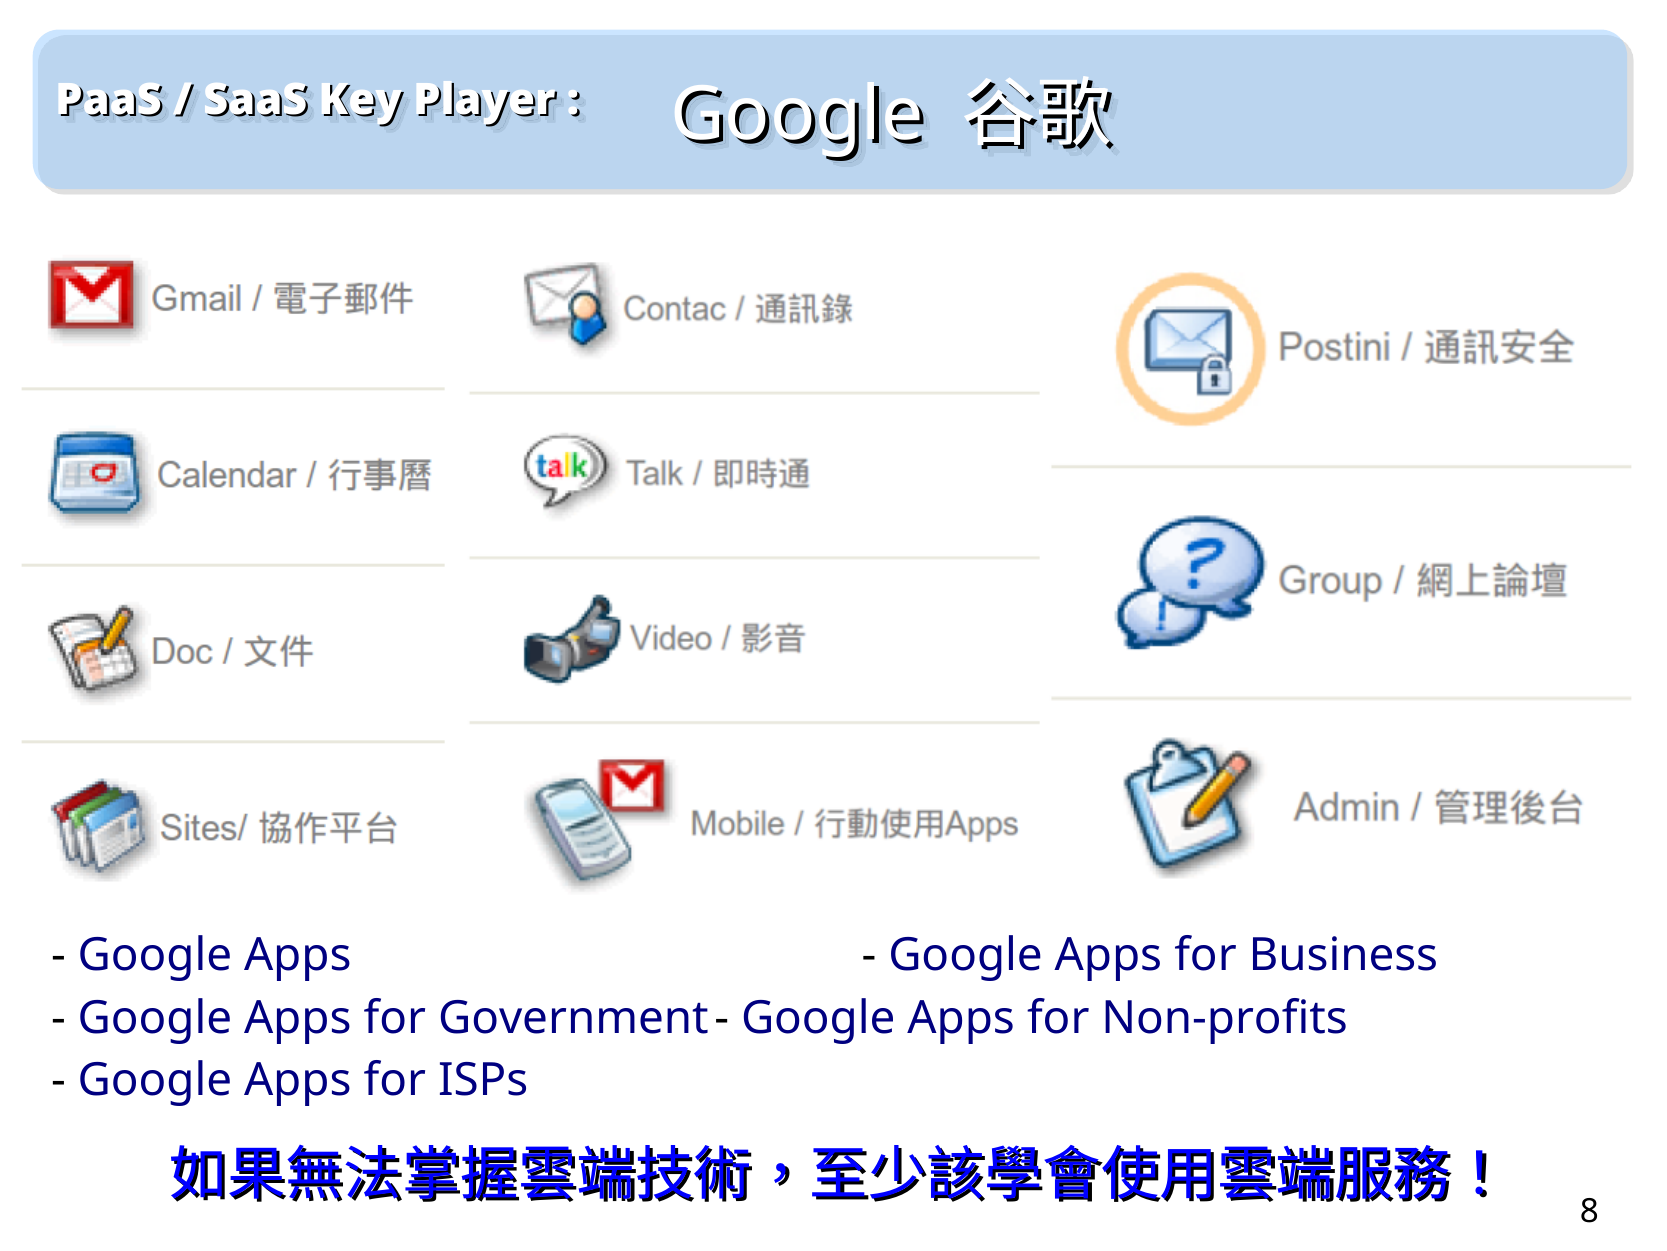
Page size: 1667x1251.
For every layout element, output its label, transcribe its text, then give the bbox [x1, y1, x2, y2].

text_box [383, 236, 1270, 312]
text_box PaaS / SaaS Key Player : Google 谷歌 [32, 29, 1628, 190]
picture [21, 214, 1632, 917]
text_box - Google Apps - Google Apps for Business - Google Apps for Government - Google Apps for Non-profits - Google Apps for ISPs 如果無法掌握雲端技術，至少該學會使用雲端服務！ [36, 917, 1642, 1220]
